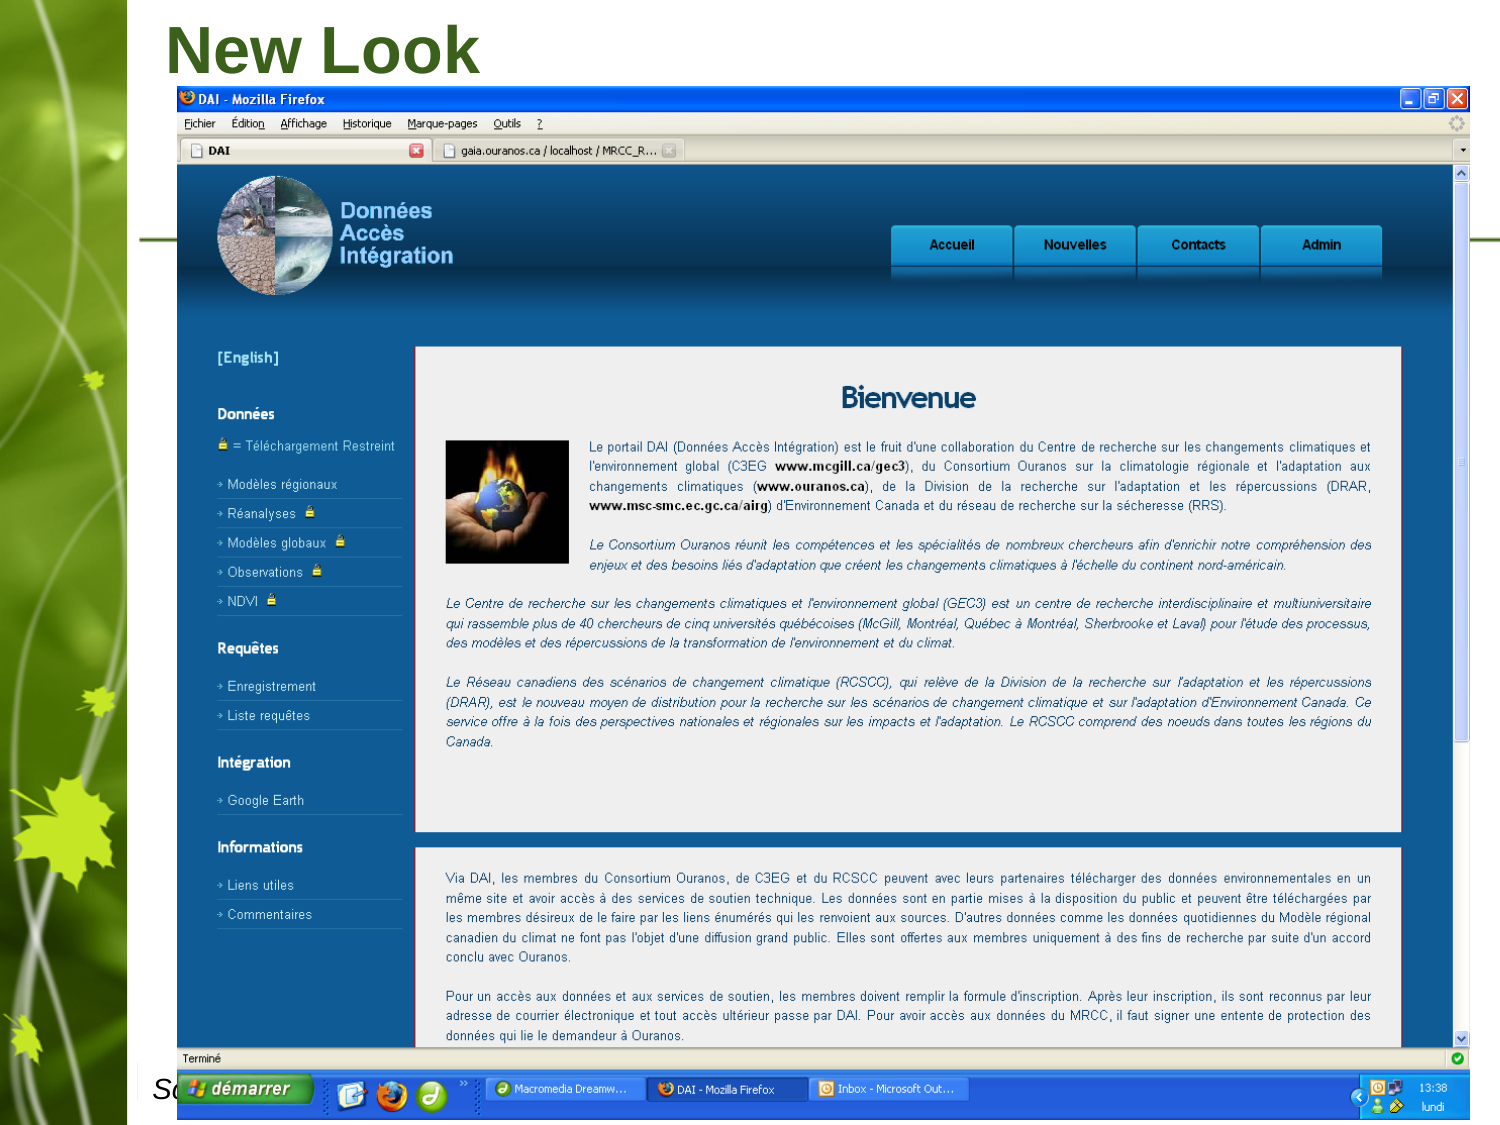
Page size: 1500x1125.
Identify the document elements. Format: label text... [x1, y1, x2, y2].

picture [0, 0, 1500, 1125]
title New Look [150, 2, 1489, 98]
